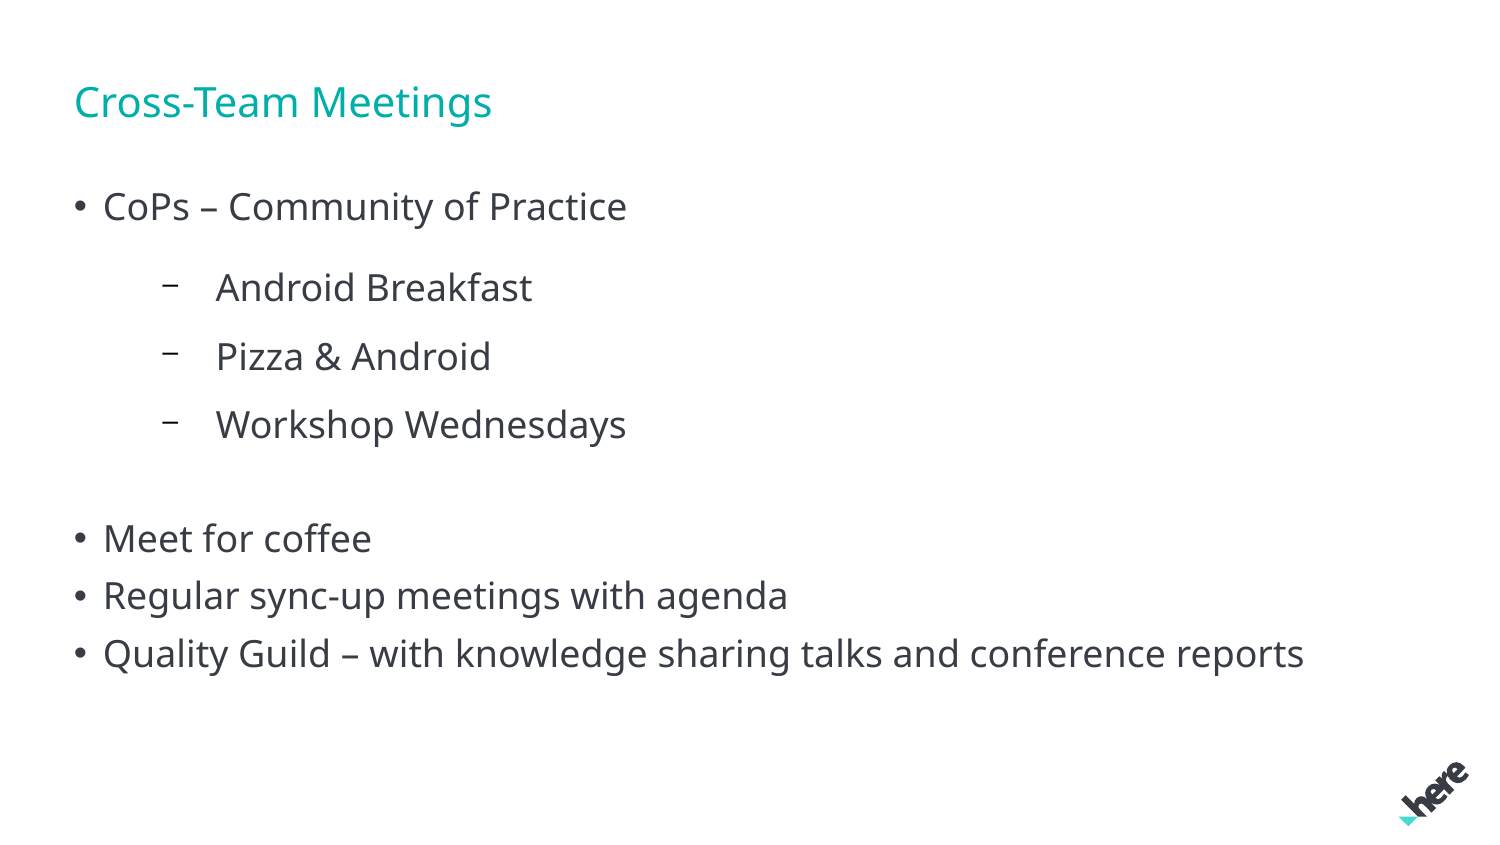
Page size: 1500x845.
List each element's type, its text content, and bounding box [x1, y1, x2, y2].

title Cross-Team Meetings [68, 34, 1388, 130]
list CoPs – Community of Practice Android Breakfast Pizza & Android Workshop Wednesdays Meet for coffee Regular sync-up meetings with agenda Quality Guild – with knowledge sharing talks and conference reports [68, 180, 1388, 757]
